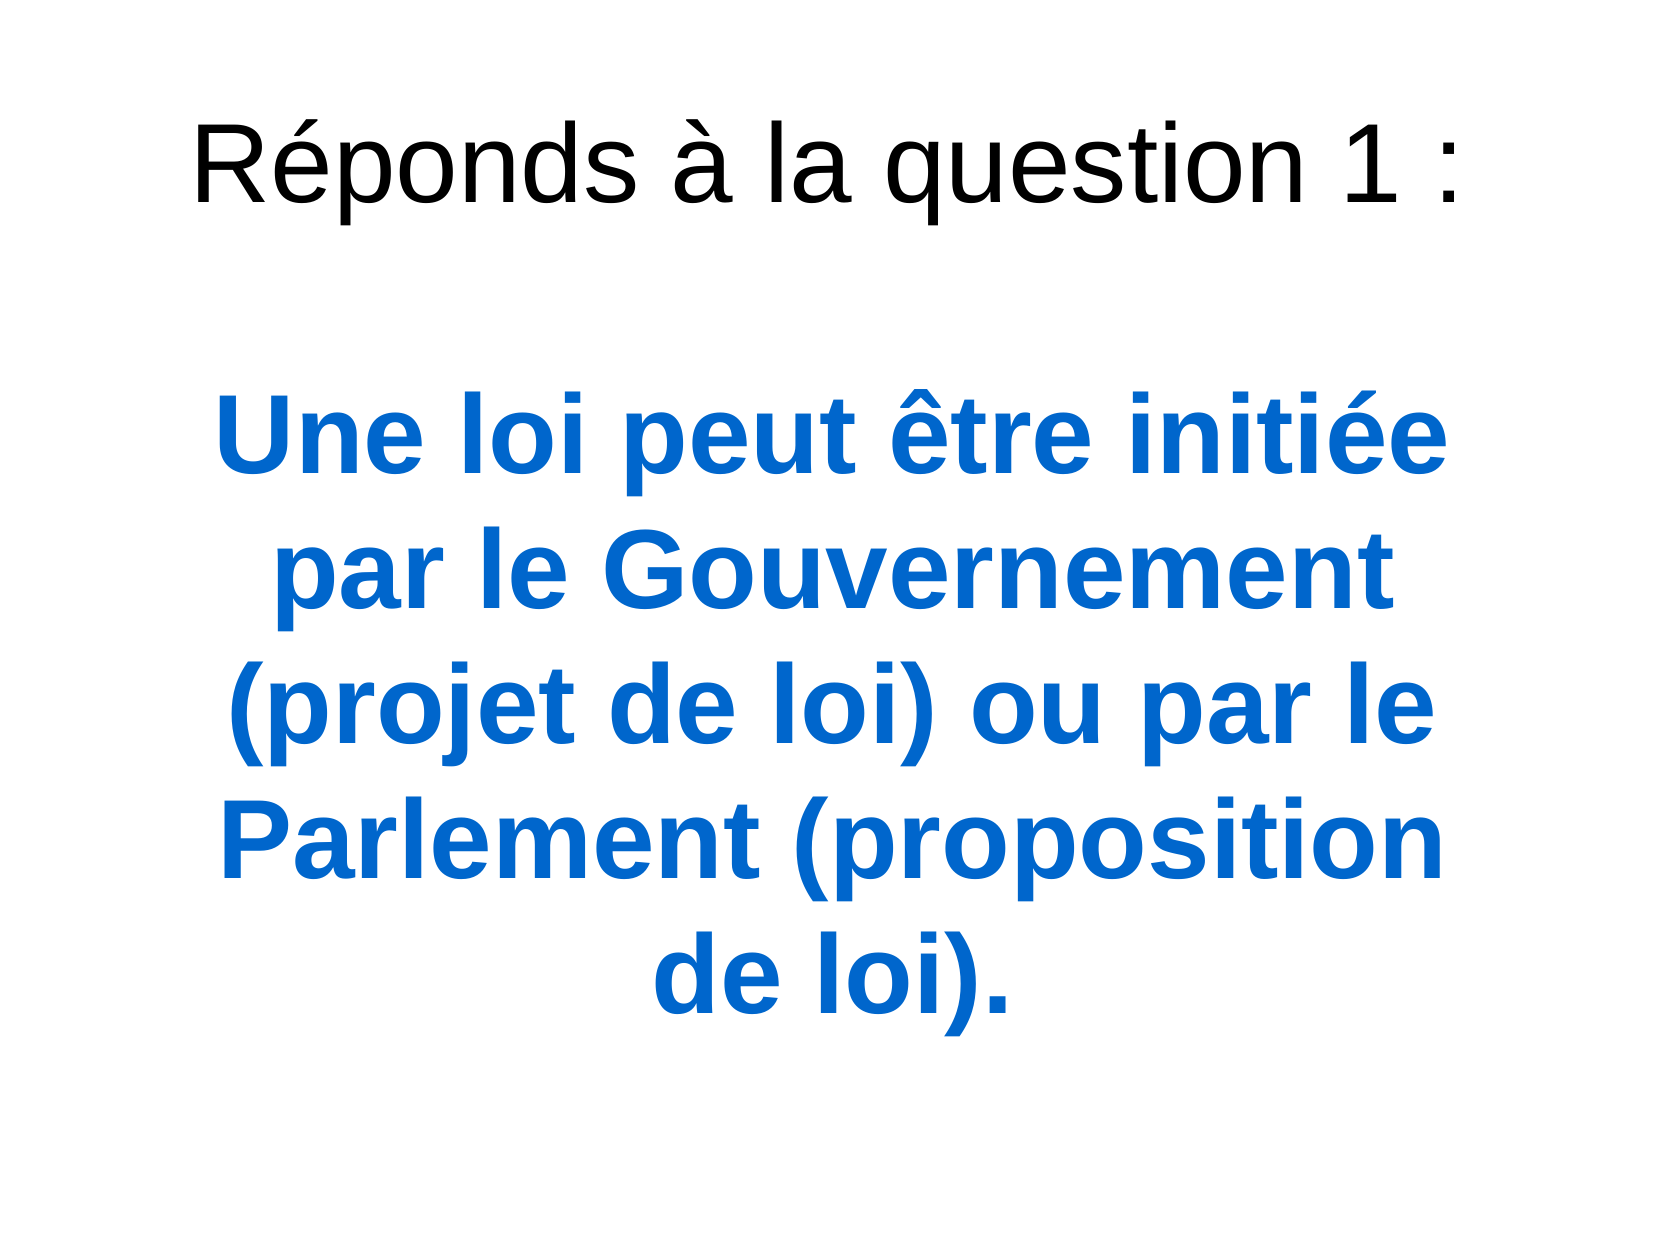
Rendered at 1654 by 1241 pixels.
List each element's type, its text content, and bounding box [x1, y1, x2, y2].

title Réponds à la question 1 : [0, 32, 1654, 284]
title Une loi peut être initiée par le Gouvernement (projet de loi) ou par le Parlement (proposition de loi). [141, 357, 1524, 1040]
